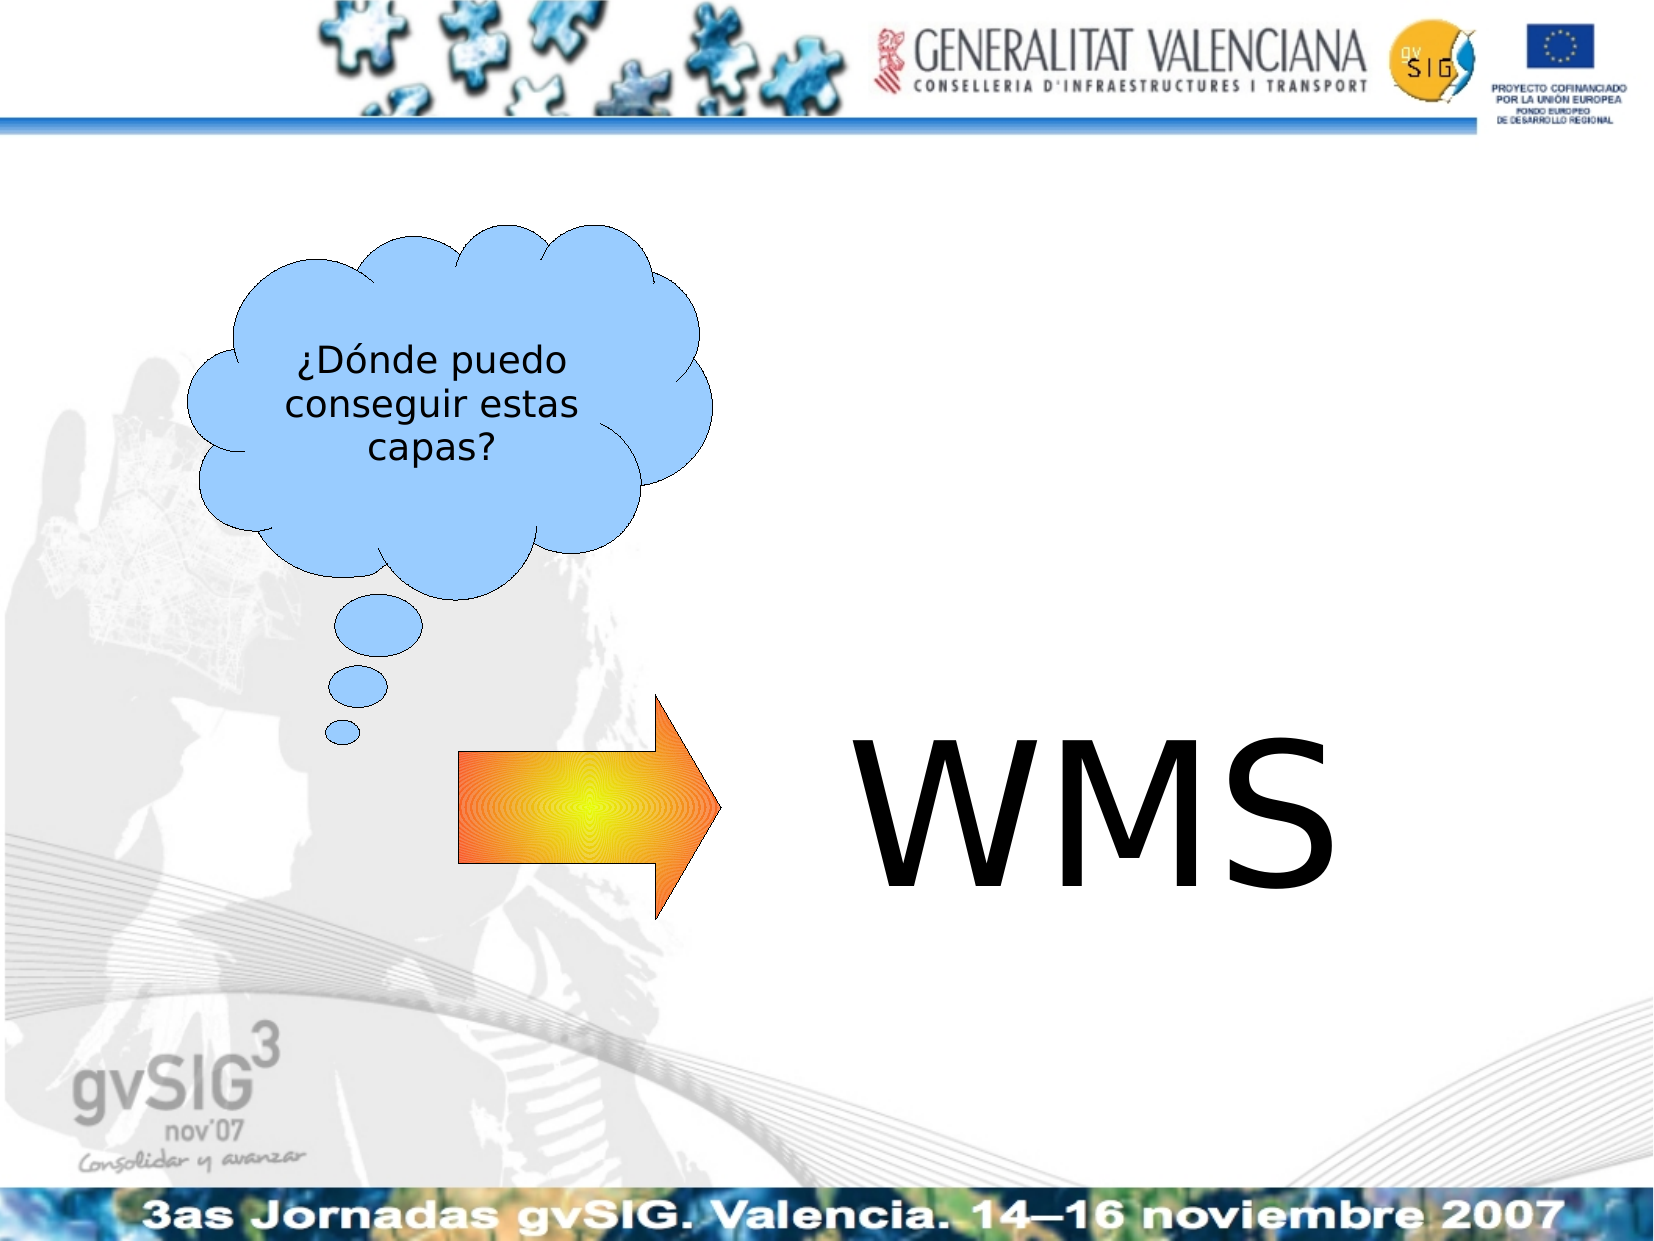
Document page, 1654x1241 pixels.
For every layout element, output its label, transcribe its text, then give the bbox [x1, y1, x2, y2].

picture [0, 0, 1654, 1241]
text_box [458, 694, 722, 920]
text_box ¿Dónde puedo conseguir estas capas? [334, 594, 423, 657]
text_box ¿Dónde puedo conseguir estas capas? [325, 720, 360, 745]
text_box WMS [831, 693, 1359, 941]
text_box ¿Dónde puedo conseguir estas capas? [187, 225, 713, 601]
text_box ¿Dónde puedo conseguir estas capas? [328, 665, 388, 708]
